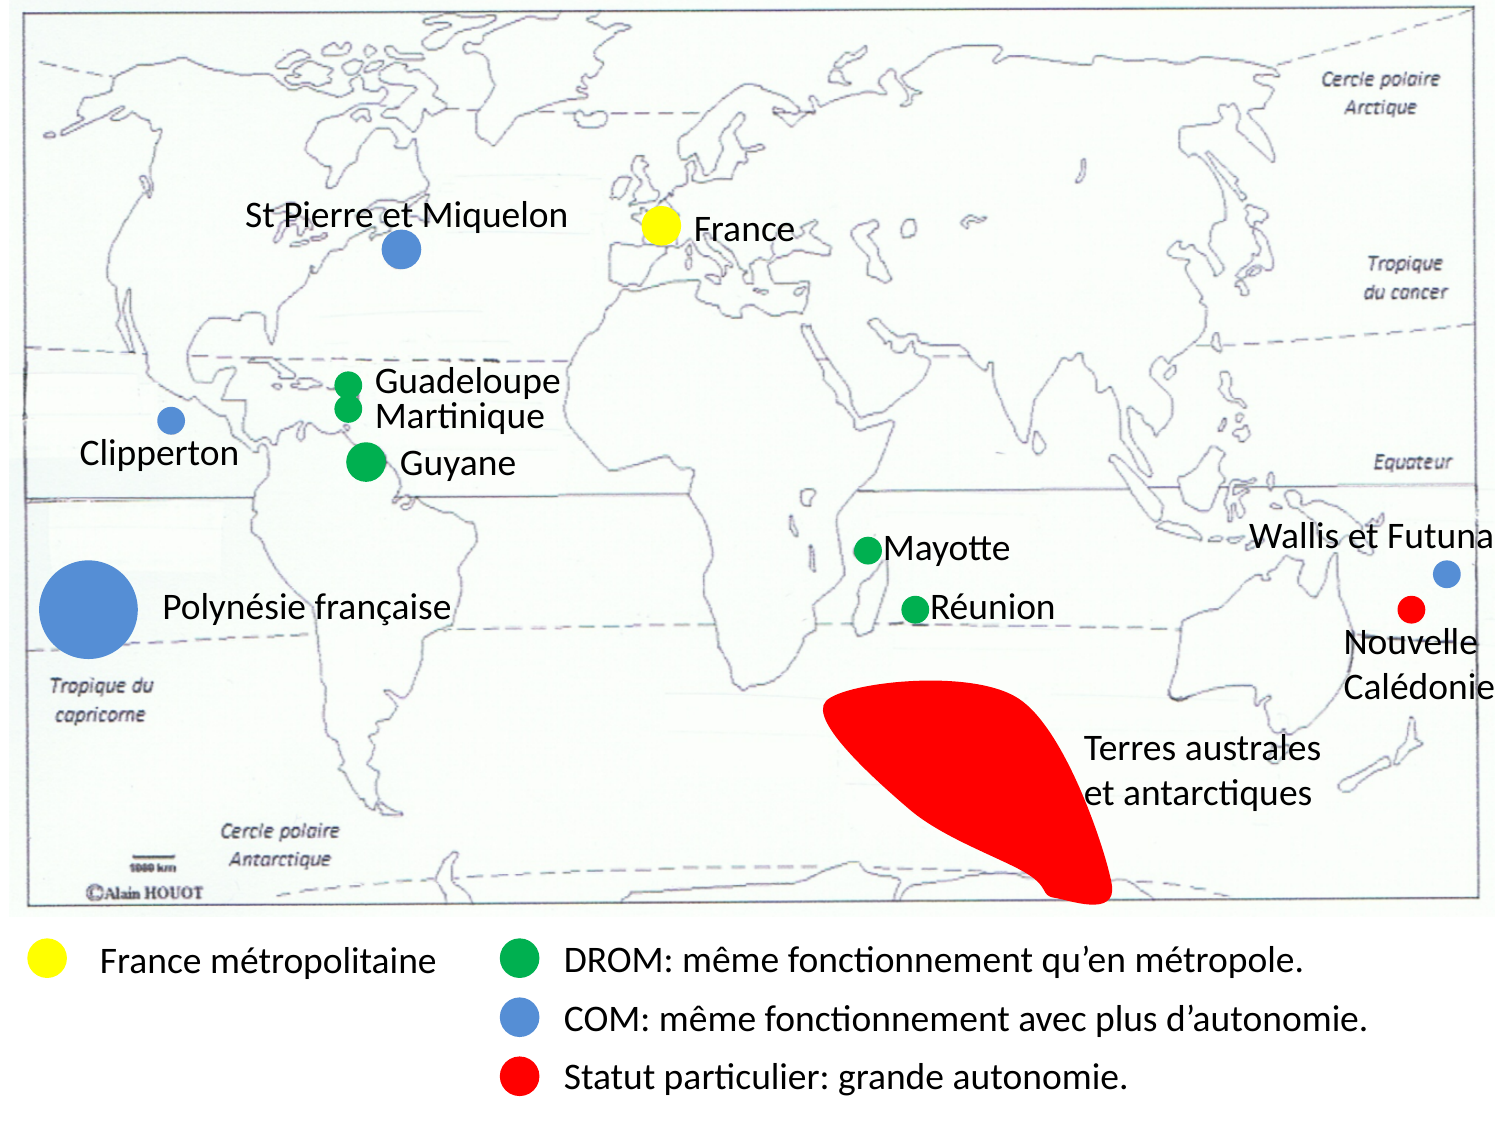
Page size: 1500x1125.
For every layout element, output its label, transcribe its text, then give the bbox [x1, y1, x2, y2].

text_box Statut particulier: grande autonomie. [549, 1045, 1353, 1106]
text_box [336, 373, 360, 421]
text_box [501, 940, 538, 976]
text_box [29, 940, 65, 976]
text_box [383, 243, 420, 268]
text_box St Pierre et Miquelon [230, 182, 632, 243]
text_box Réunion [915, 574, 1152, 635]
text_box France métropolitaine [76, 928, 467, 989]
text_box France [679, 196, 868, 257]
text_box [1435, 564, 1459, 587]
text_box COM: même fonctionnement avec plus d’autonomie. [549, 986, 1400, 1046]
text_box Wallis et Futuna [1234, 503, 1500, 564]
text_box Nouvelle Calédonie [1328, 609, 1500, 715]
text_box DROM: même fonctionnement qu’en métropole. [549, 927, 1436, 987]
text_box [903, 597, 915, 622]
text_box Guadeloupe [360, 348, 597, 383]
text_box [41, 562, 136, 657]
picture [9, 0, 1495, 917]
text_box Guyane [385, 430, 538, 491]
text_box Polynésie française [147, 574, 491, 635]
text_box [501, 1058, 538, 1094]
text_box [823, 681, 1112, 904]
text_box Martinique [360, 383, 597, 444]
text_box [501, 999, 538, 1035]
text_box [159, 408, 183, 420]
text_box [348, 444, 384, 480]
text_box Terres australes et antarctiques [1068, 715, 1353, 821]
text_box Clipperton [64, 420, 278, 481]
text_box [1399, 597, 1424, 609]
text_box [856, 538, 868, 563]
text_box Mayotte [868, 515, 1034, 576]
text_box [643, 208, 679, 244]
